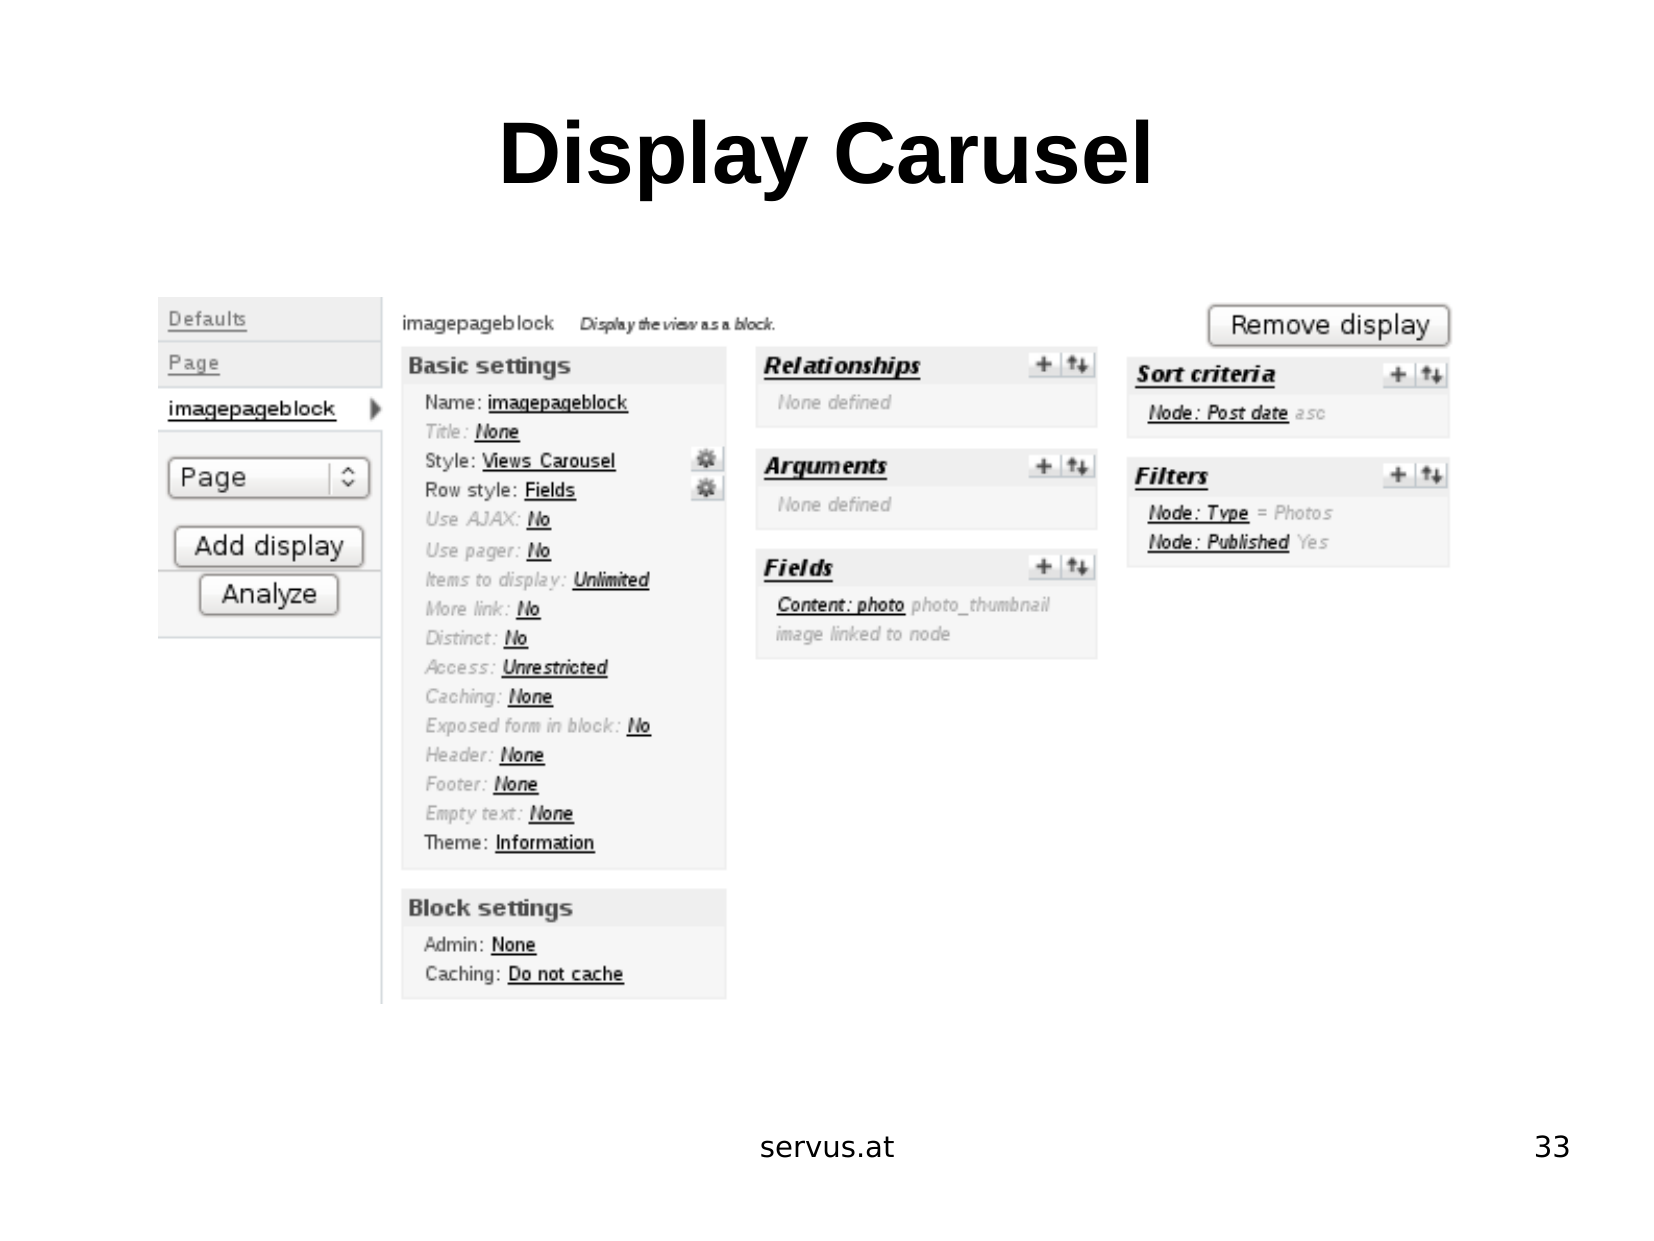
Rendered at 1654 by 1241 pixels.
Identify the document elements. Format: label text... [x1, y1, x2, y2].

picture [158, 297, 1465, 1004]
title Display Carusel [82, 56, 1571, 250]
